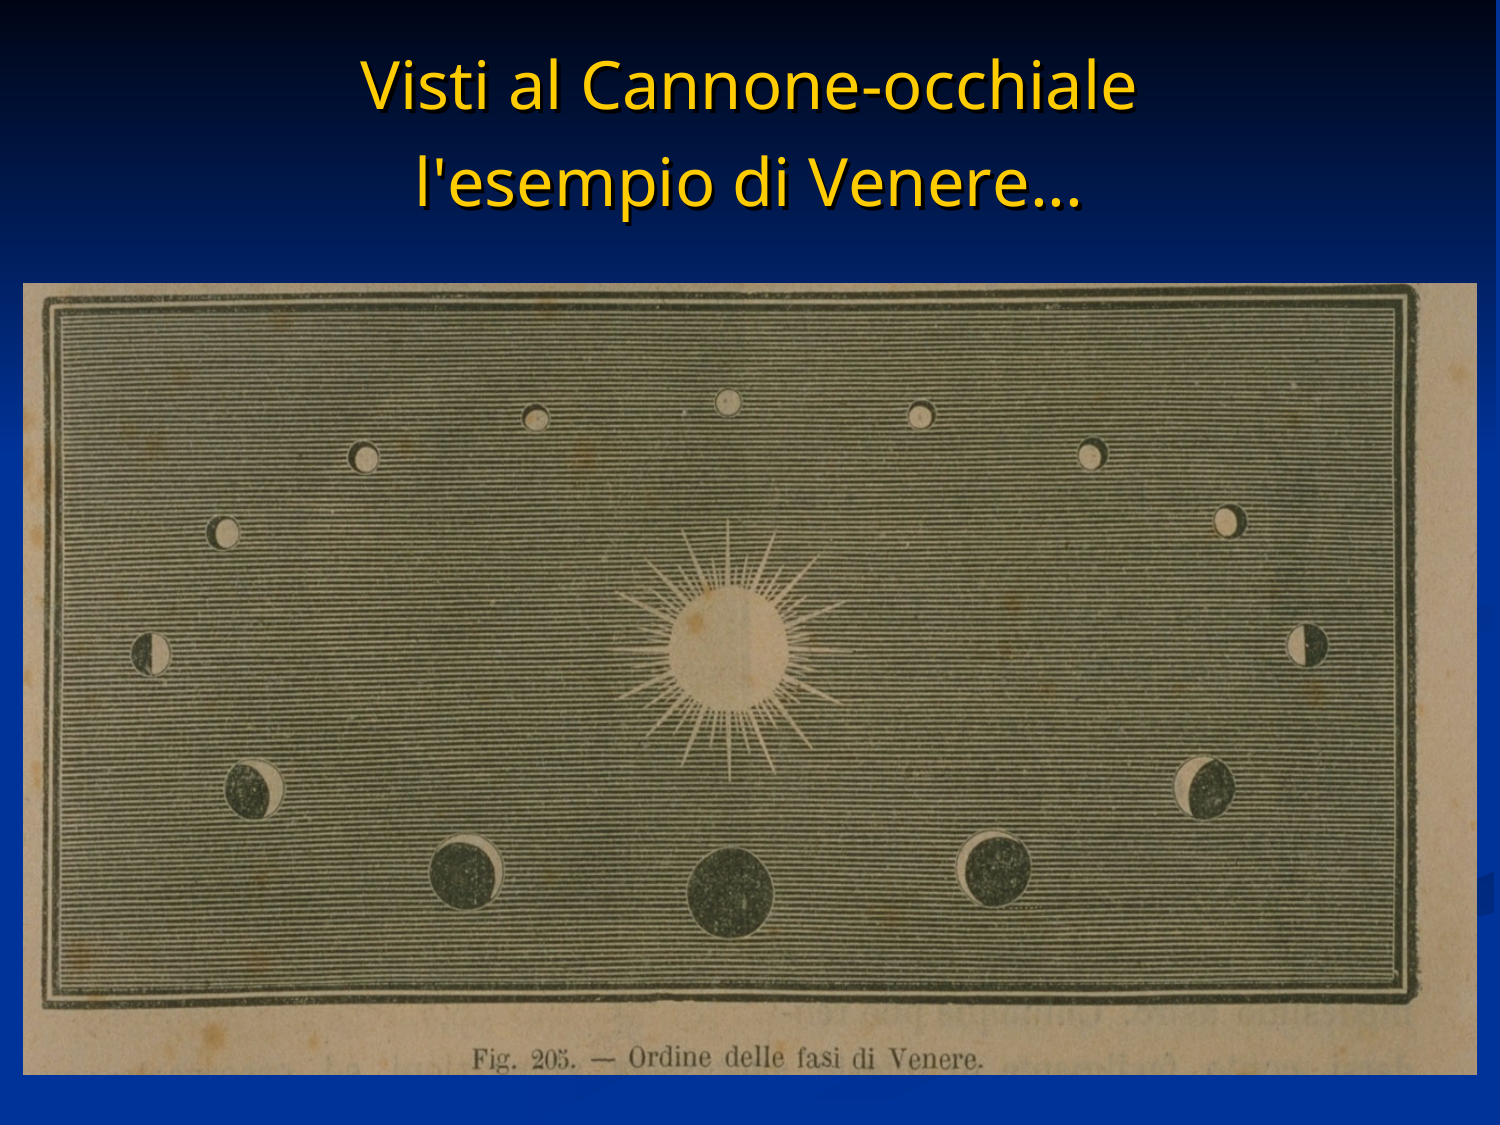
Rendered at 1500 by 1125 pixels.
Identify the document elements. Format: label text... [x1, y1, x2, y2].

picture [23, 283, 1477, 1075]
text_box Visti al Cannone-occhiale l'esempio di Venere... [35, 35, 1465, 142]
